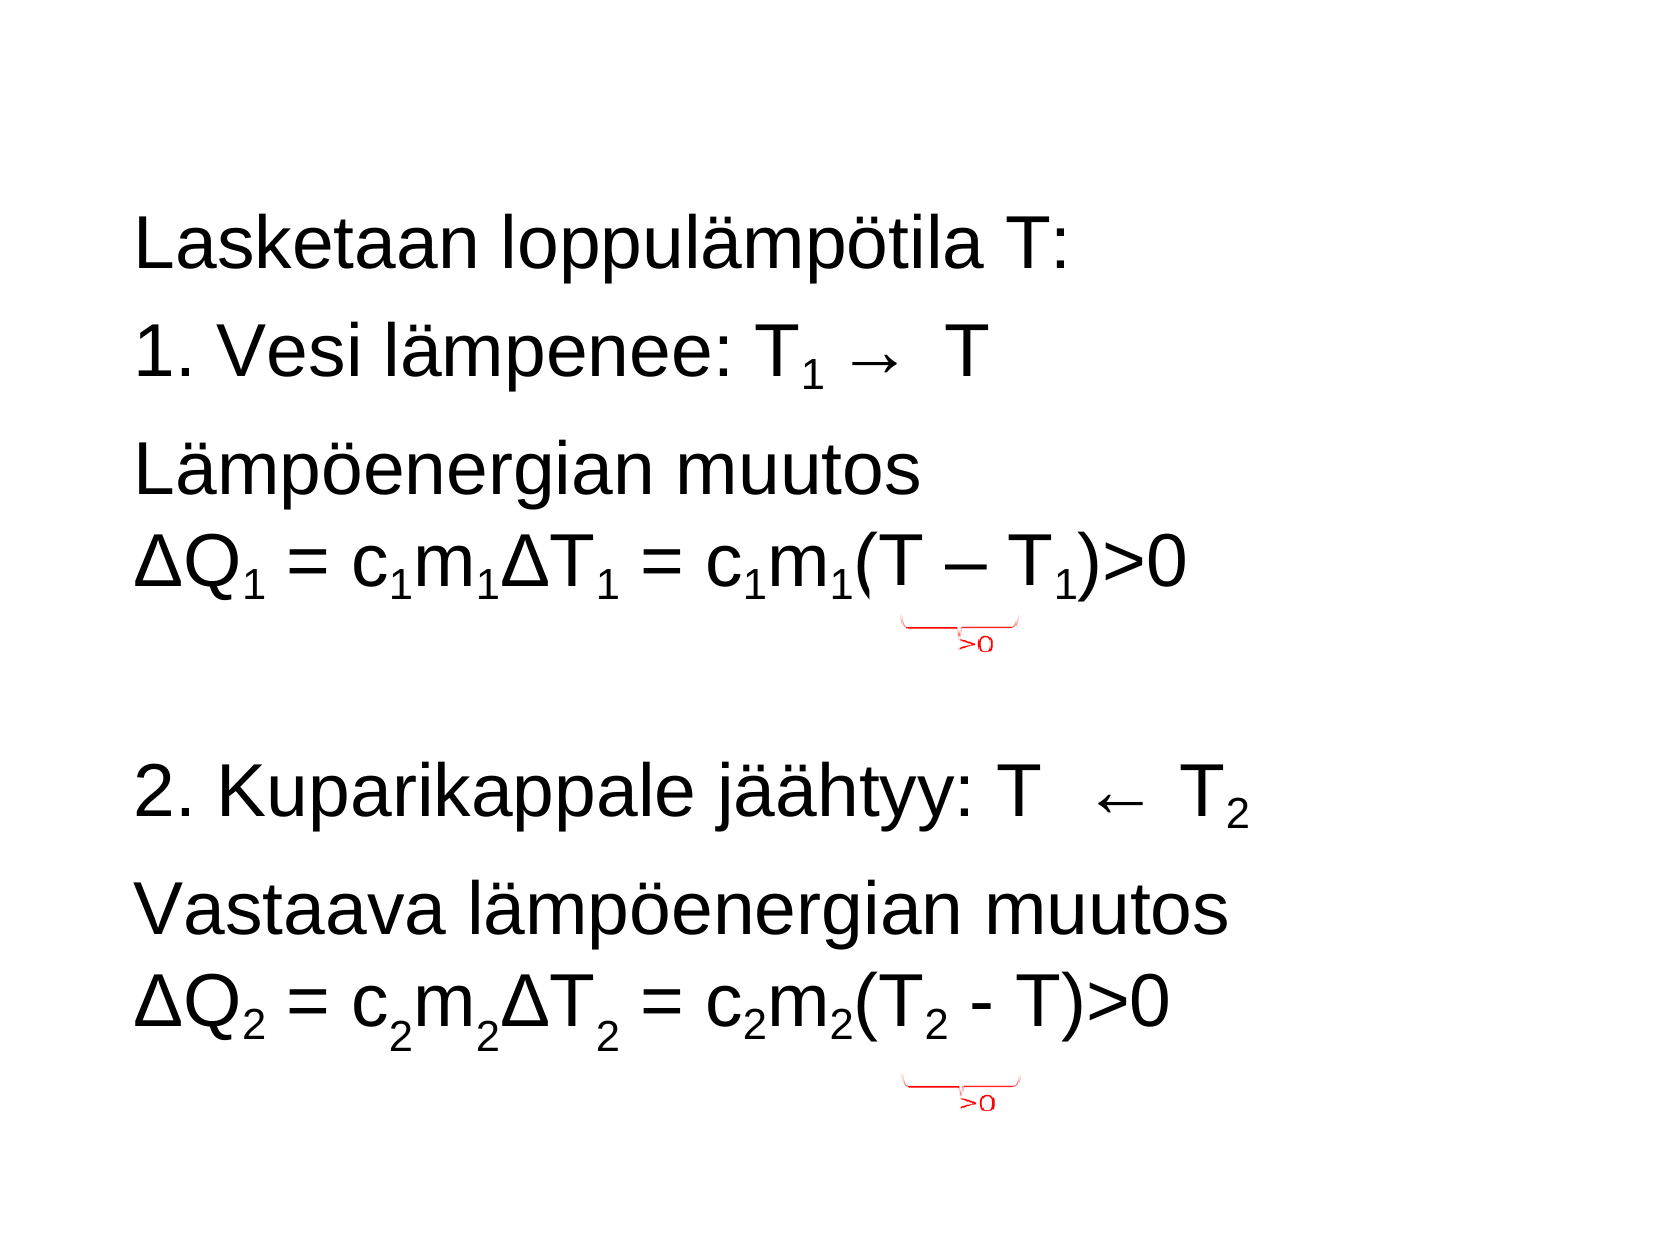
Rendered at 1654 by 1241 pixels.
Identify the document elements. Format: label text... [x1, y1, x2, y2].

picture [870, 1044, 1052, 1134]
text_box Lasketaan loppulämpötila T: 1. Vesi lämpenee: T1 → T Lämpöenergian muutos ΔQ1 = c1m1ΔT1 = c1m1(T – T1)>0 2. Kuparikappale jäähtyy: T ← T2 Vastaava lämpöenergian muutos ΔQ2 = c2m2ΔT2 = c2m2(T2 - T)>0 [118, 185, 1312, 1049]
picture [869, 585, 1051, 675]
